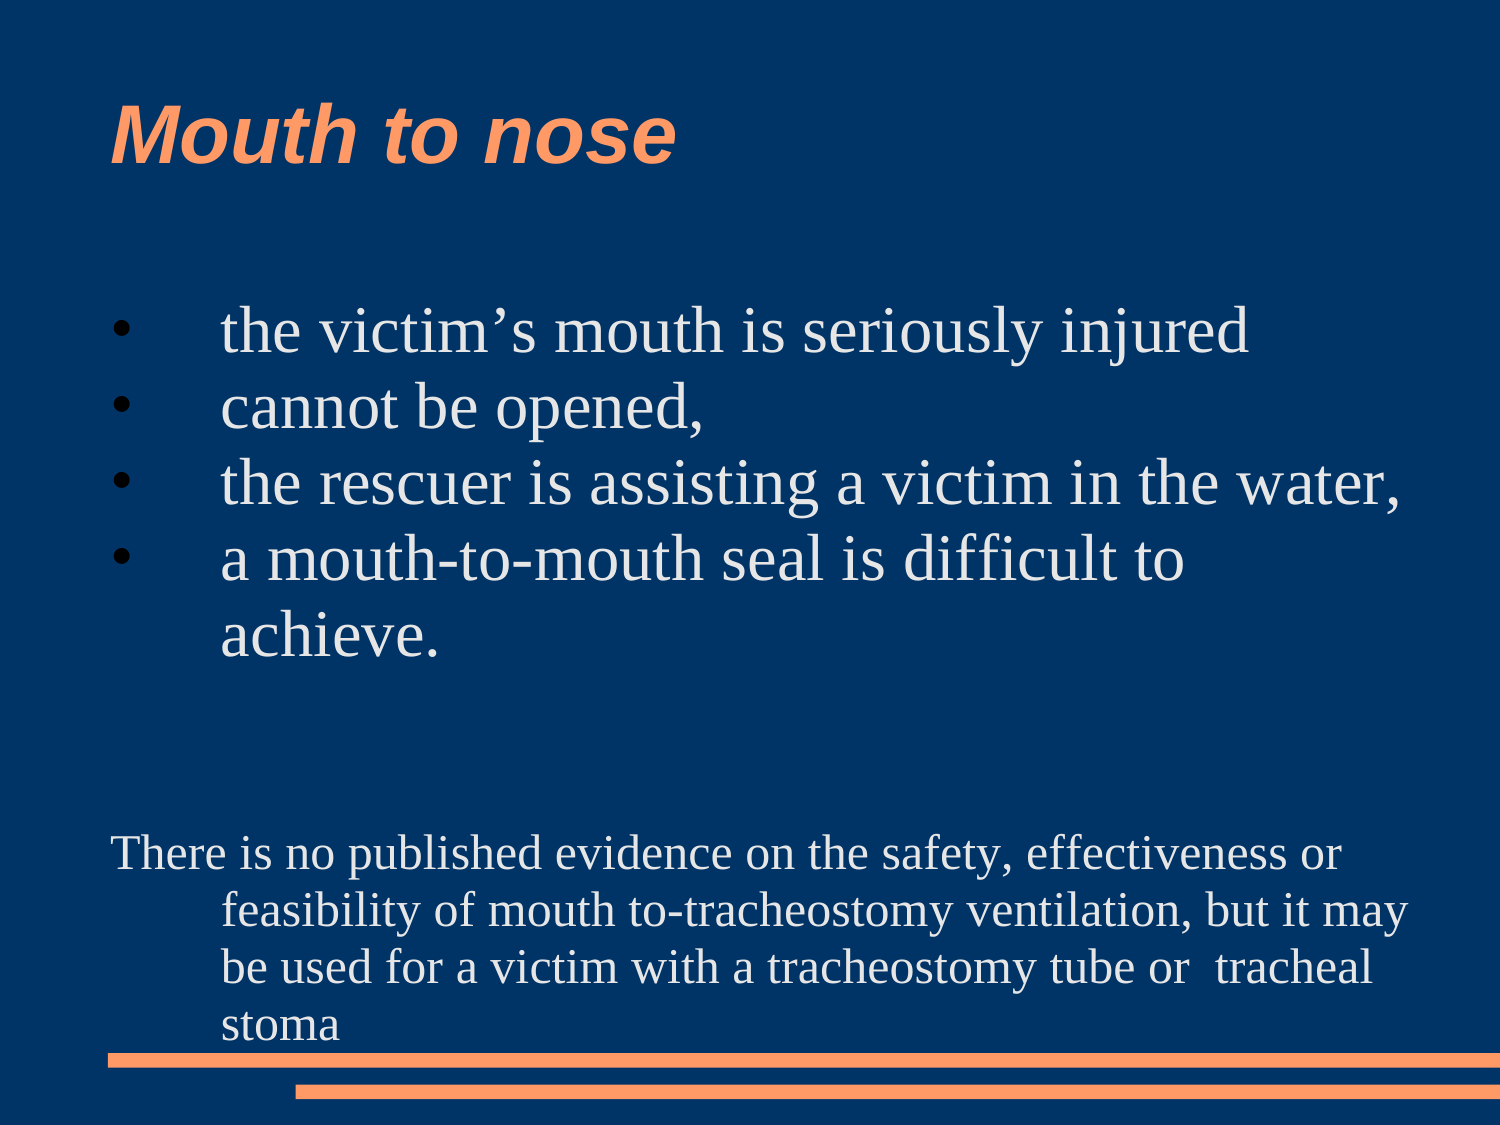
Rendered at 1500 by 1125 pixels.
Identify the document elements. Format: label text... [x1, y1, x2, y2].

title Mouth to nose [110, 49, 1391, 223]
list the victim’s mouth is seriously injured cannot be opened, the rescuer is assisting a victim in the water, a mouth-to-mouth seal is difficult to achieve. There is no published evidence on the safety, effectiveness or feasibility of mouth to-tracheostomy ventilation, but it may be used for a victim with a tracheostomy tube or tracheal stoma [110, 292, 1416, 1125]
